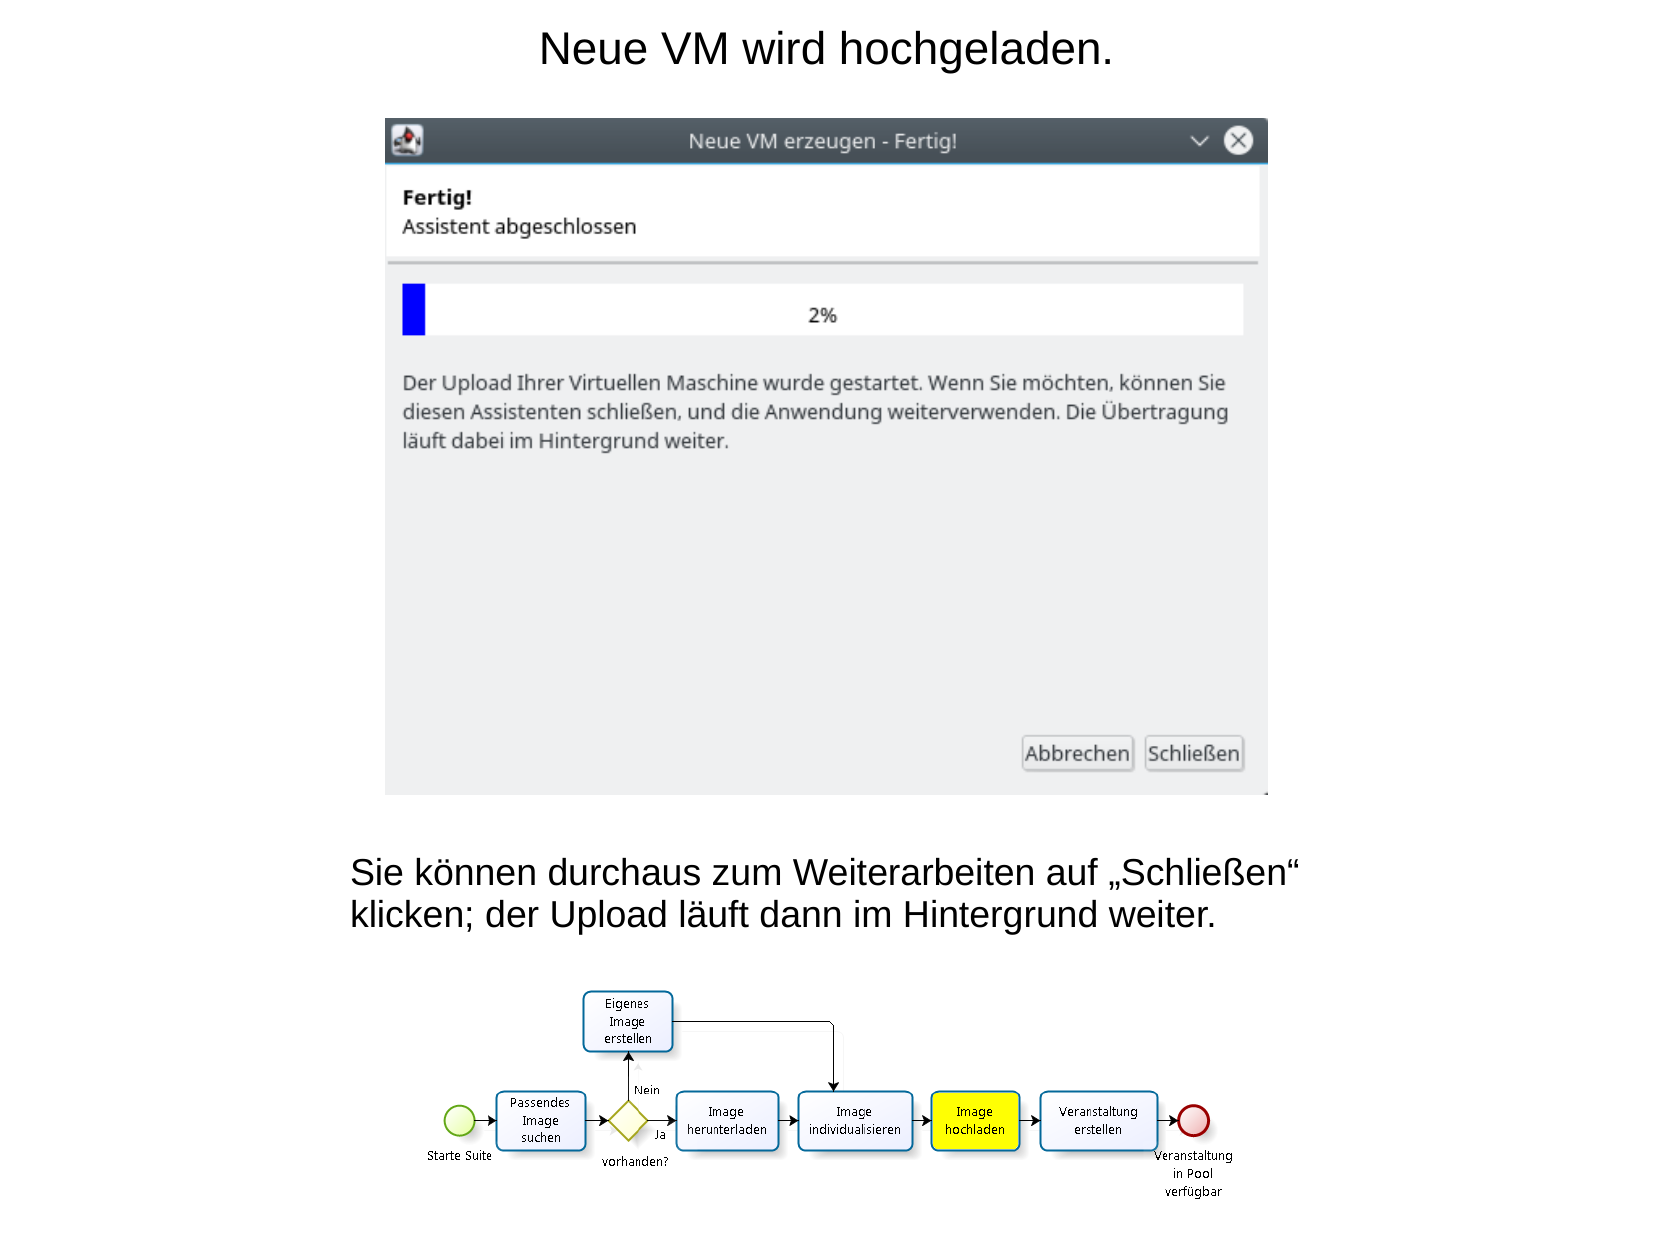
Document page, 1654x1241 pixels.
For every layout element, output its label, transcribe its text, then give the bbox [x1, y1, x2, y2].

title Neue VM wird hochgeladen. [82, 0, 1571, 101]
text_box Sie können durchaus zum Weiterarbeiten auf „Schließen“ klicken; der Upload läuft dann im Hintergrund weiter. [335, 844, 1319, 956]
picture [413, 974, 1241, 1213]
picture [385, 118, 1268, 795]
